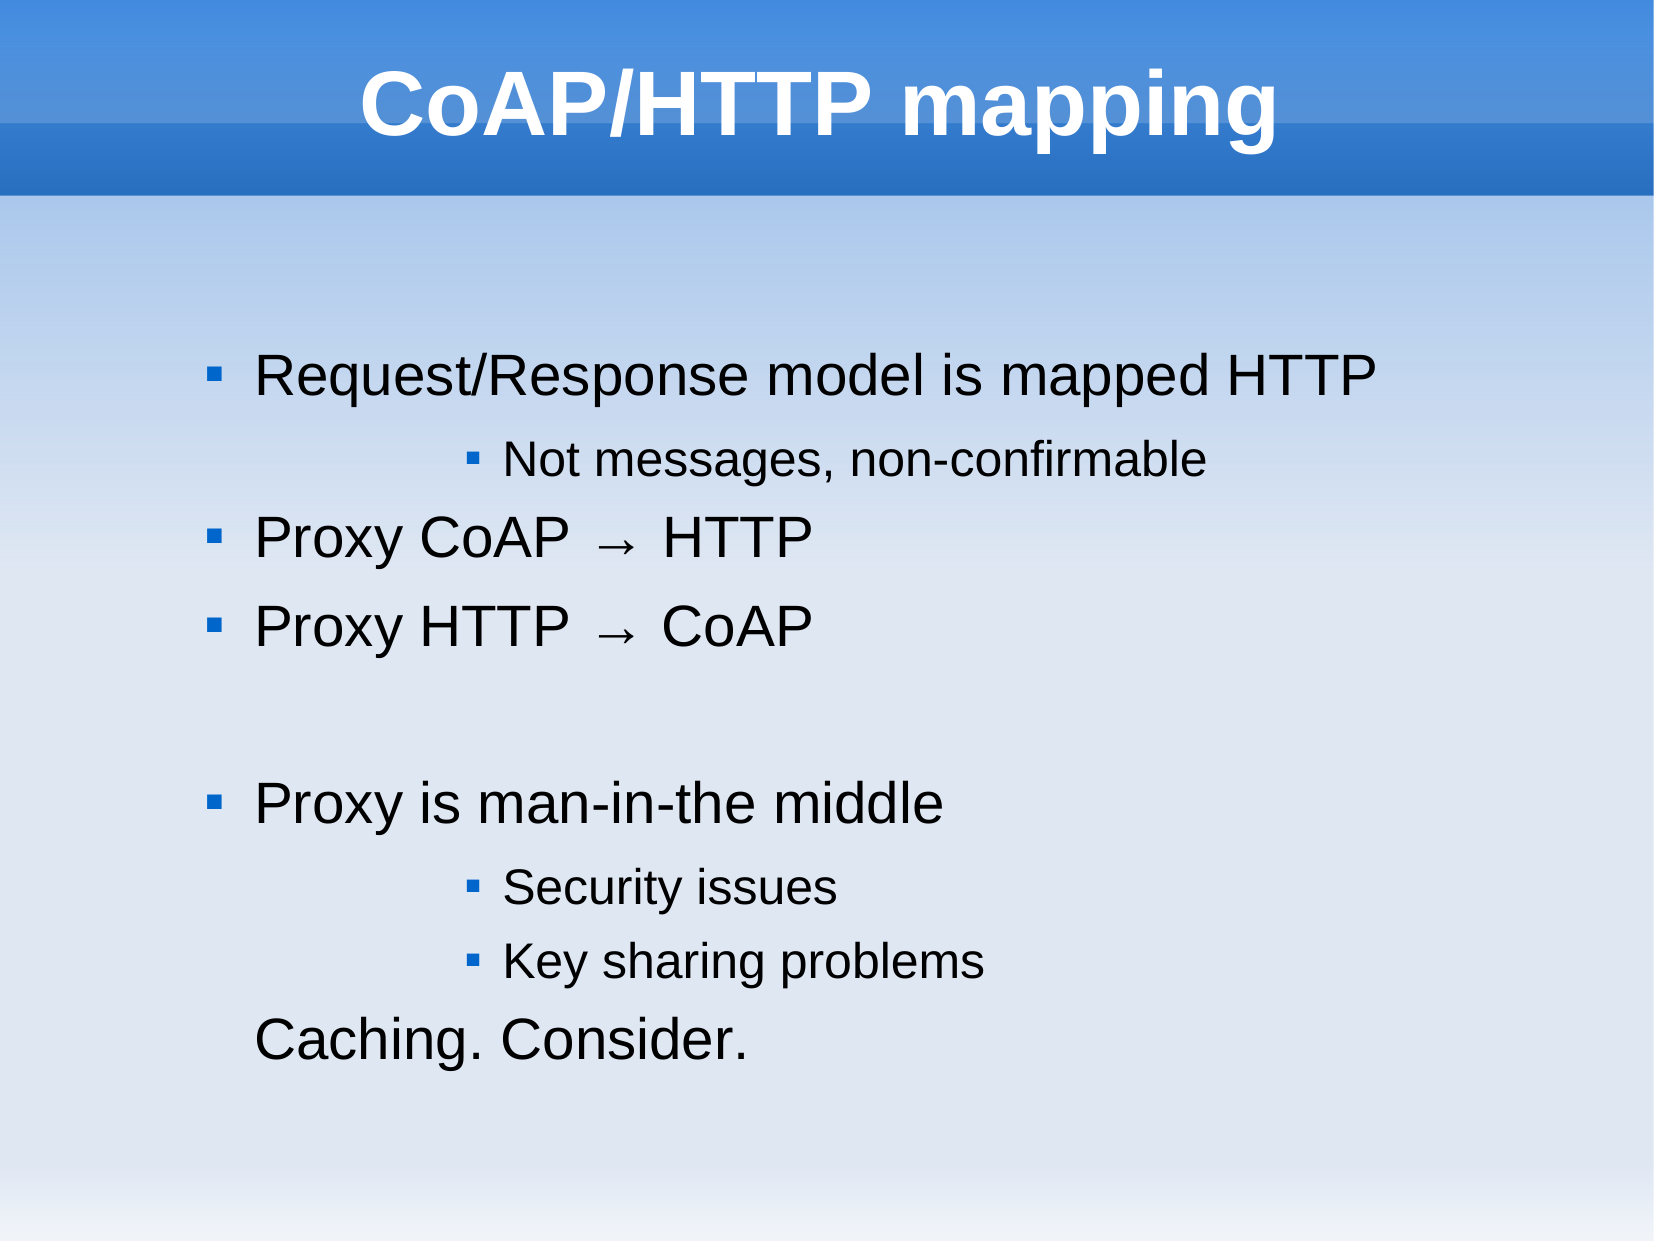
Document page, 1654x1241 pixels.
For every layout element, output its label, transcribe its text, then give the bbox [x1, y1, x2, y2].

picture [0, 0, 1654, 1241]
list Request/Response model is mapped HTTP Not messages, non-confirmable Proxy CoAP → HTTP Proxy HTTP → CoAP Proxy is man-in-the middle Security issues Key sharing problems Caching. Consider. [112, 150, 1601, 1072]
title CoAP/HTTP mapping [76, 0, 1565, 208]
